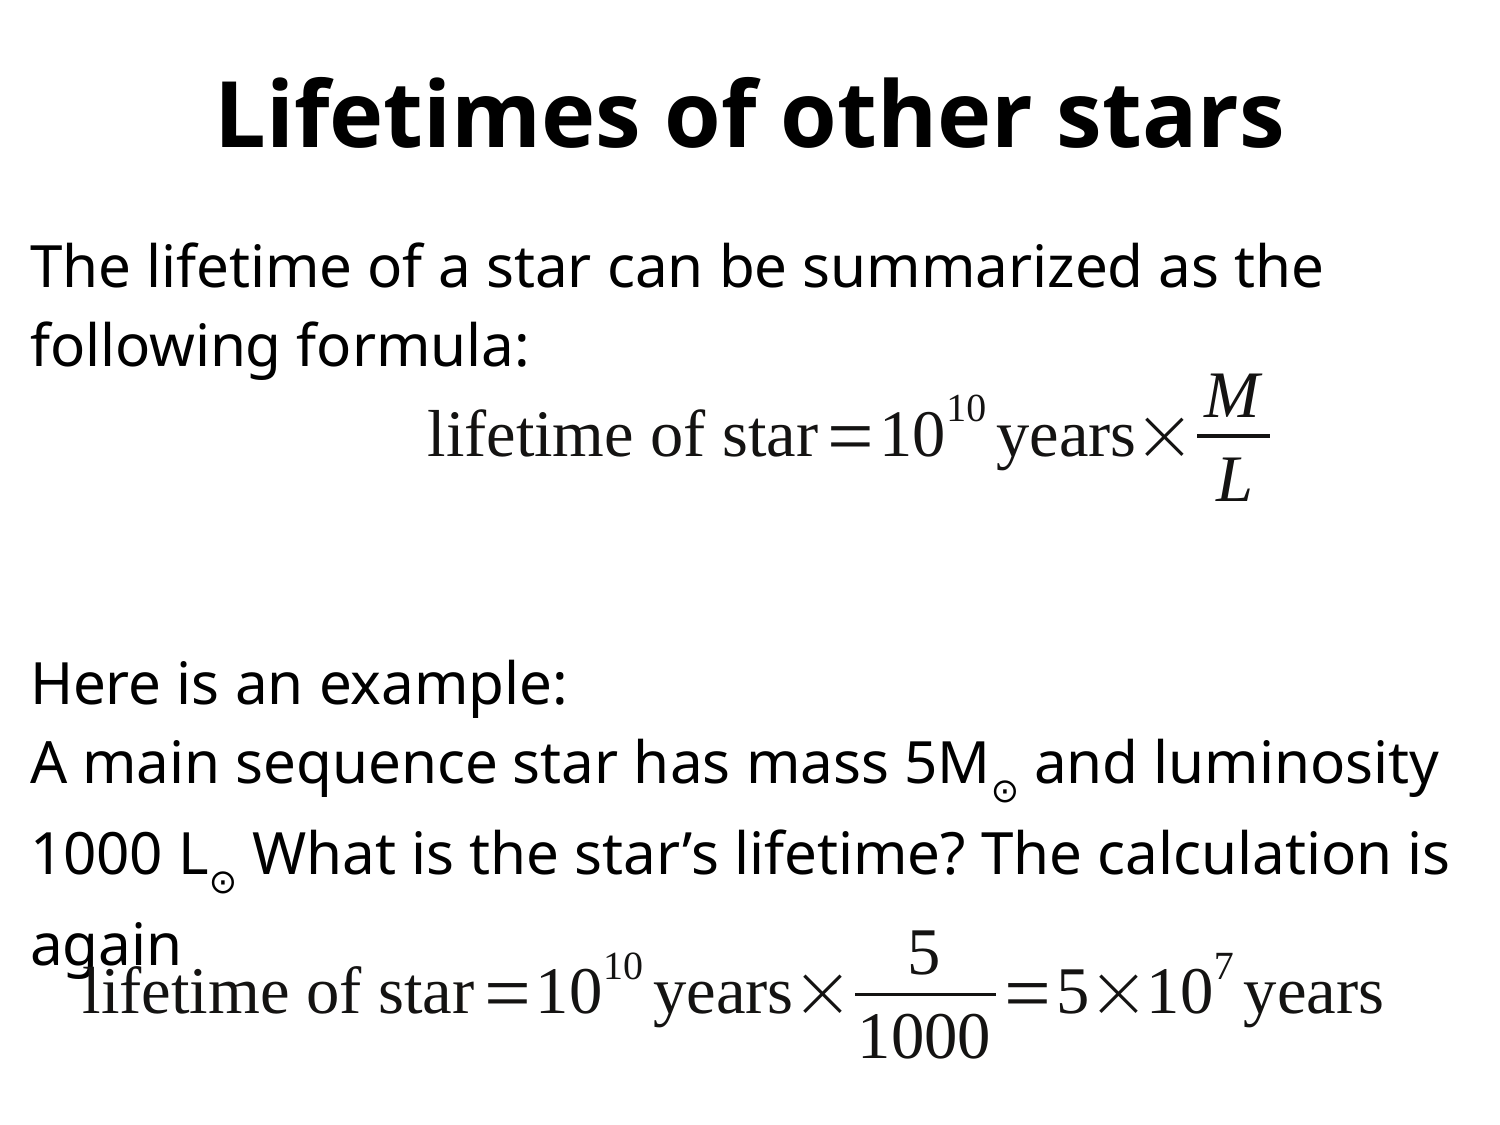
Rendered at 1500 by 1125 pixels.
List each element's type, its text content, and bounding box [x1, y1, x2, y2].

chart [75, 915, 1392, 1073]
title Lifetimes of other stars [30, 29, 1471, 196]
chart [420, 357, 1279, 516]
list The lifetime of a star can be summarized as the following formula: Here is an example: A main sequence star has mass 5M⊙ and luminosity 1000 L⊙ What is the star’s lifetime? The calculation is again [30, 224, 1471, 1081]
